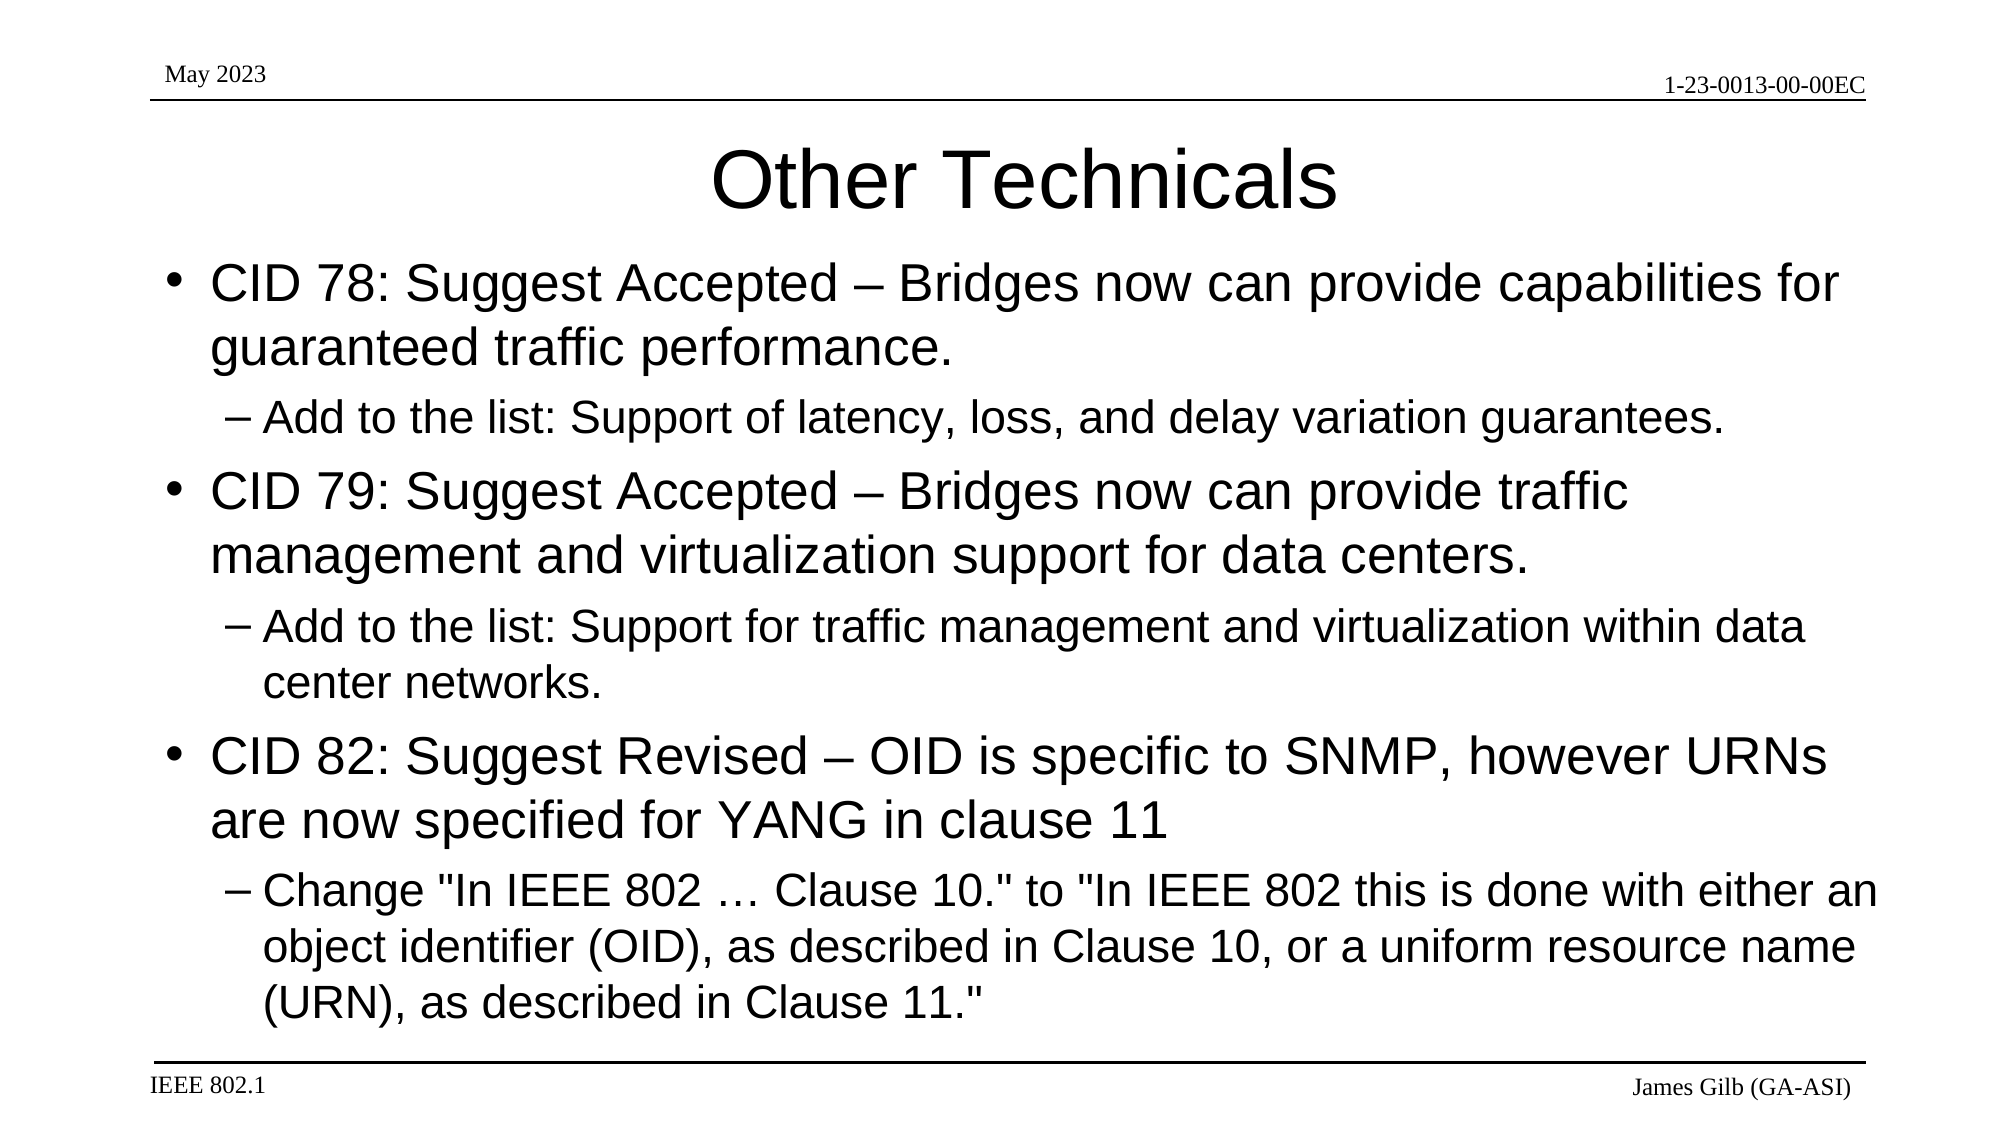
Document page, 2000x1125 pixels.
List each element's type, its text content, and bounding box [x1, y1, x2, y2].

list CID 78: Suggest Accepted – Bridges now can provide capabilities for guaranteed traffic performance. Add to the list: Support of latency, loss, and delay variation guarantees. CID 79: Suggest Accepted – Bridges now can provide traffic management and virtualization support for data centers. Add to the list: Support for traffic management and virtualization within data center networks. CID 82: Suggest Revised – OID is specific to SNMP, however URNs are now specified for YANG in clause 11 Change "In IEEE 802 … Clause 10." to "In IEEE 802 this is done with either an object identifier (OID), as described in Clause 10, or a uniform resource name (URN), as described in Clause 11." [149, 239, 1900, 1051]
title Other Technicals [149, 112, 1900, 238]
